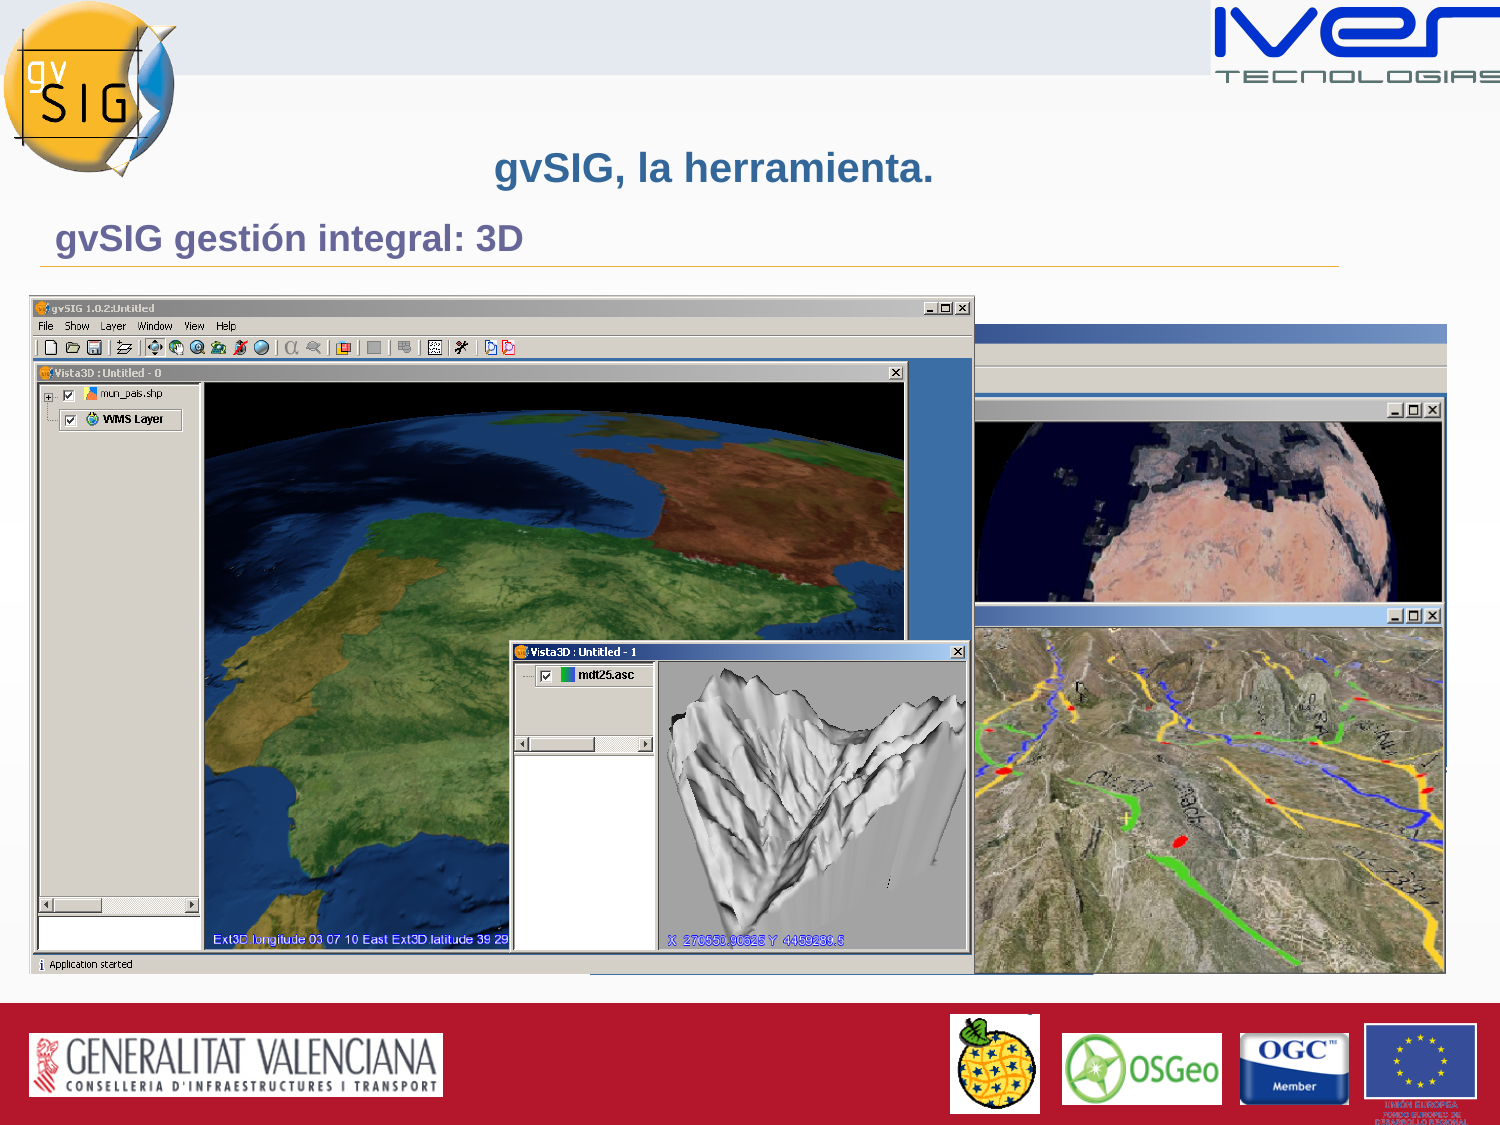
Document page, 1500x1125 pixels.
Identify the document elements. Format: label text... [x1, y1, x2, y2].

picture [29, 295, 1447, 975]
picture [1240, 1033, 1349, 1105]
picture [0, 0, 178, 137]
picture [950, 1014, 1040, 1114]
picture [1062, 1033, 1222, 1105]
text_box gvSIG, la herramienta. [0, 137, 1429, 207]
picture [29, 1033, 443, 1097]
picture [1364, 1023, 1477, 1125]
text_box gvSIG gestión integral: 3D [40, 210, 691, 275]
picture [1210, 0, 1500, 98]
